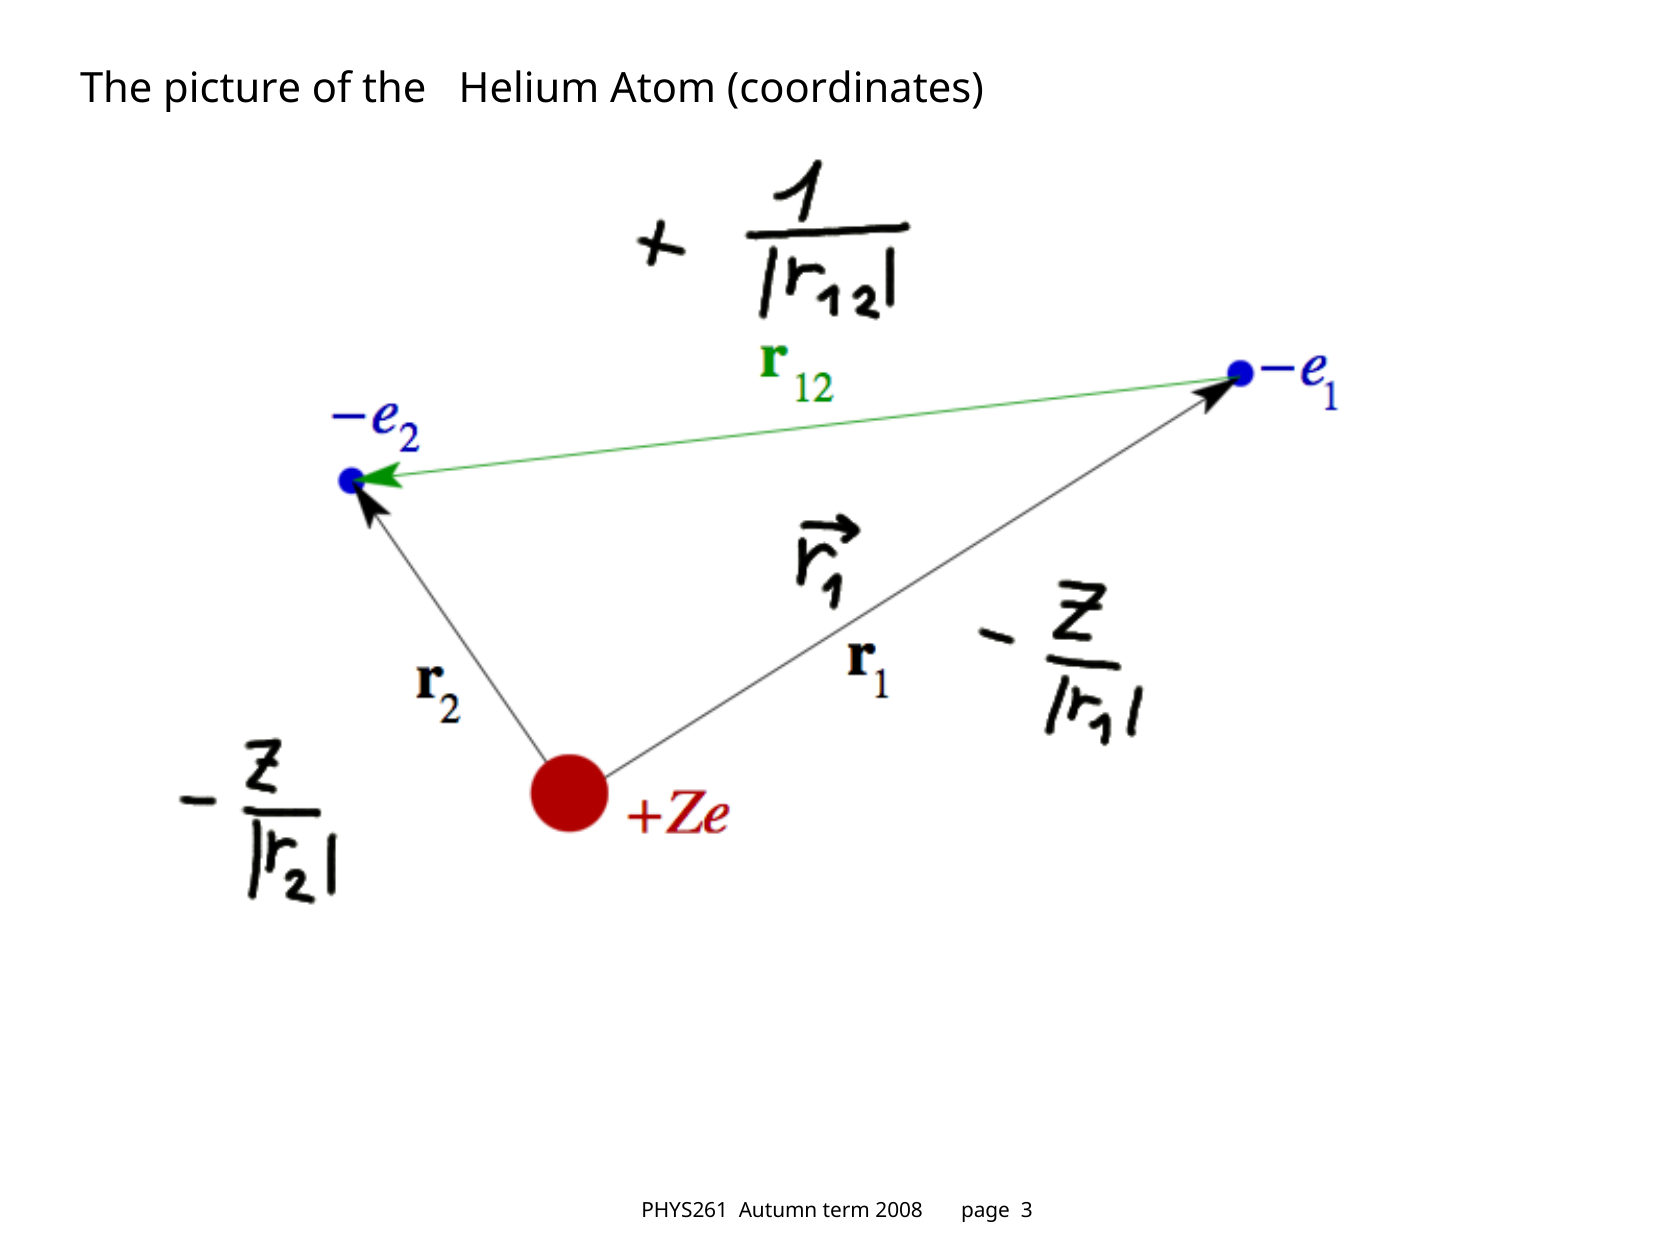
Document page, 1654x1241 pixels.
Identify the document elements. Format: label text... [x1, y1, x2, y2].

picture [40, 56, 1418, 1055]
text_box The picture of the Helium Atom (coordinates) [65, 50, 1292, 159]
